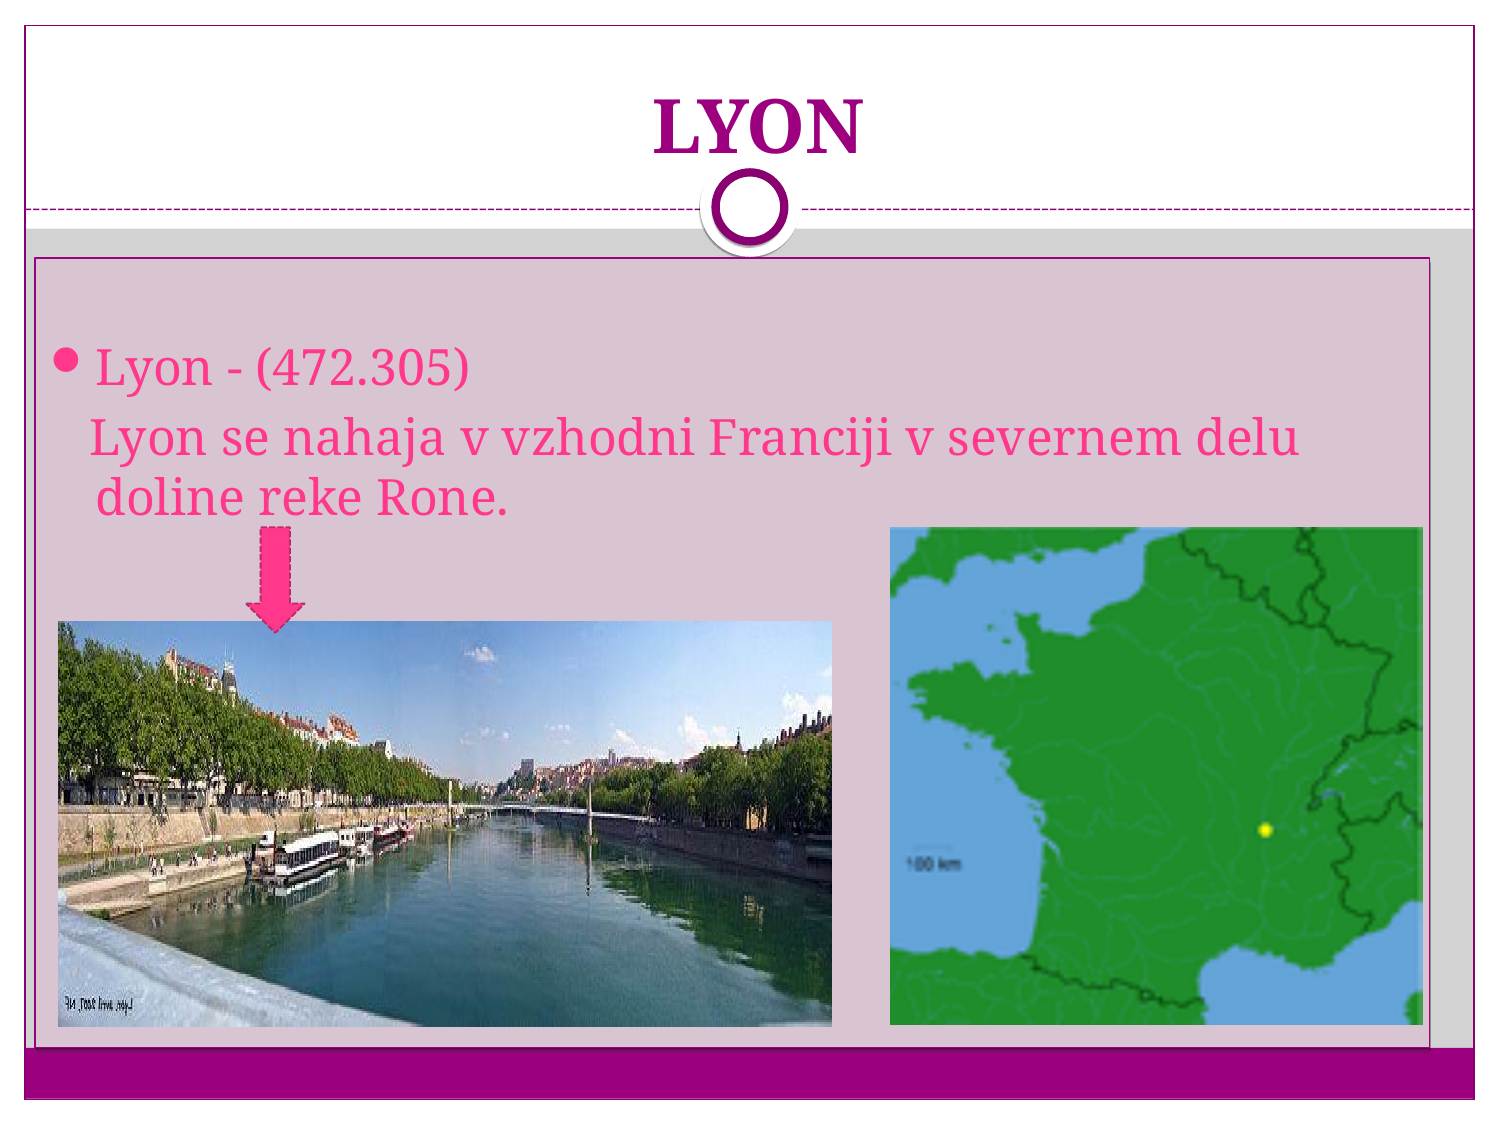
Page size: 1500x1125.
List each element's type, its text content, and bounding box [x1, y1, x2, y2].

picture [890, 527, 1423, 1025]
picture [58, 621, 832, 1027]
list Lyon - (472.305) Lyon se nahaja v vzhodni Franciji v severnem delu doline reke Rone. [35, 257, 1430, 1048]
title LYON [58, 23, 1459, 176]
text_box [246, 527, 305, 633]
